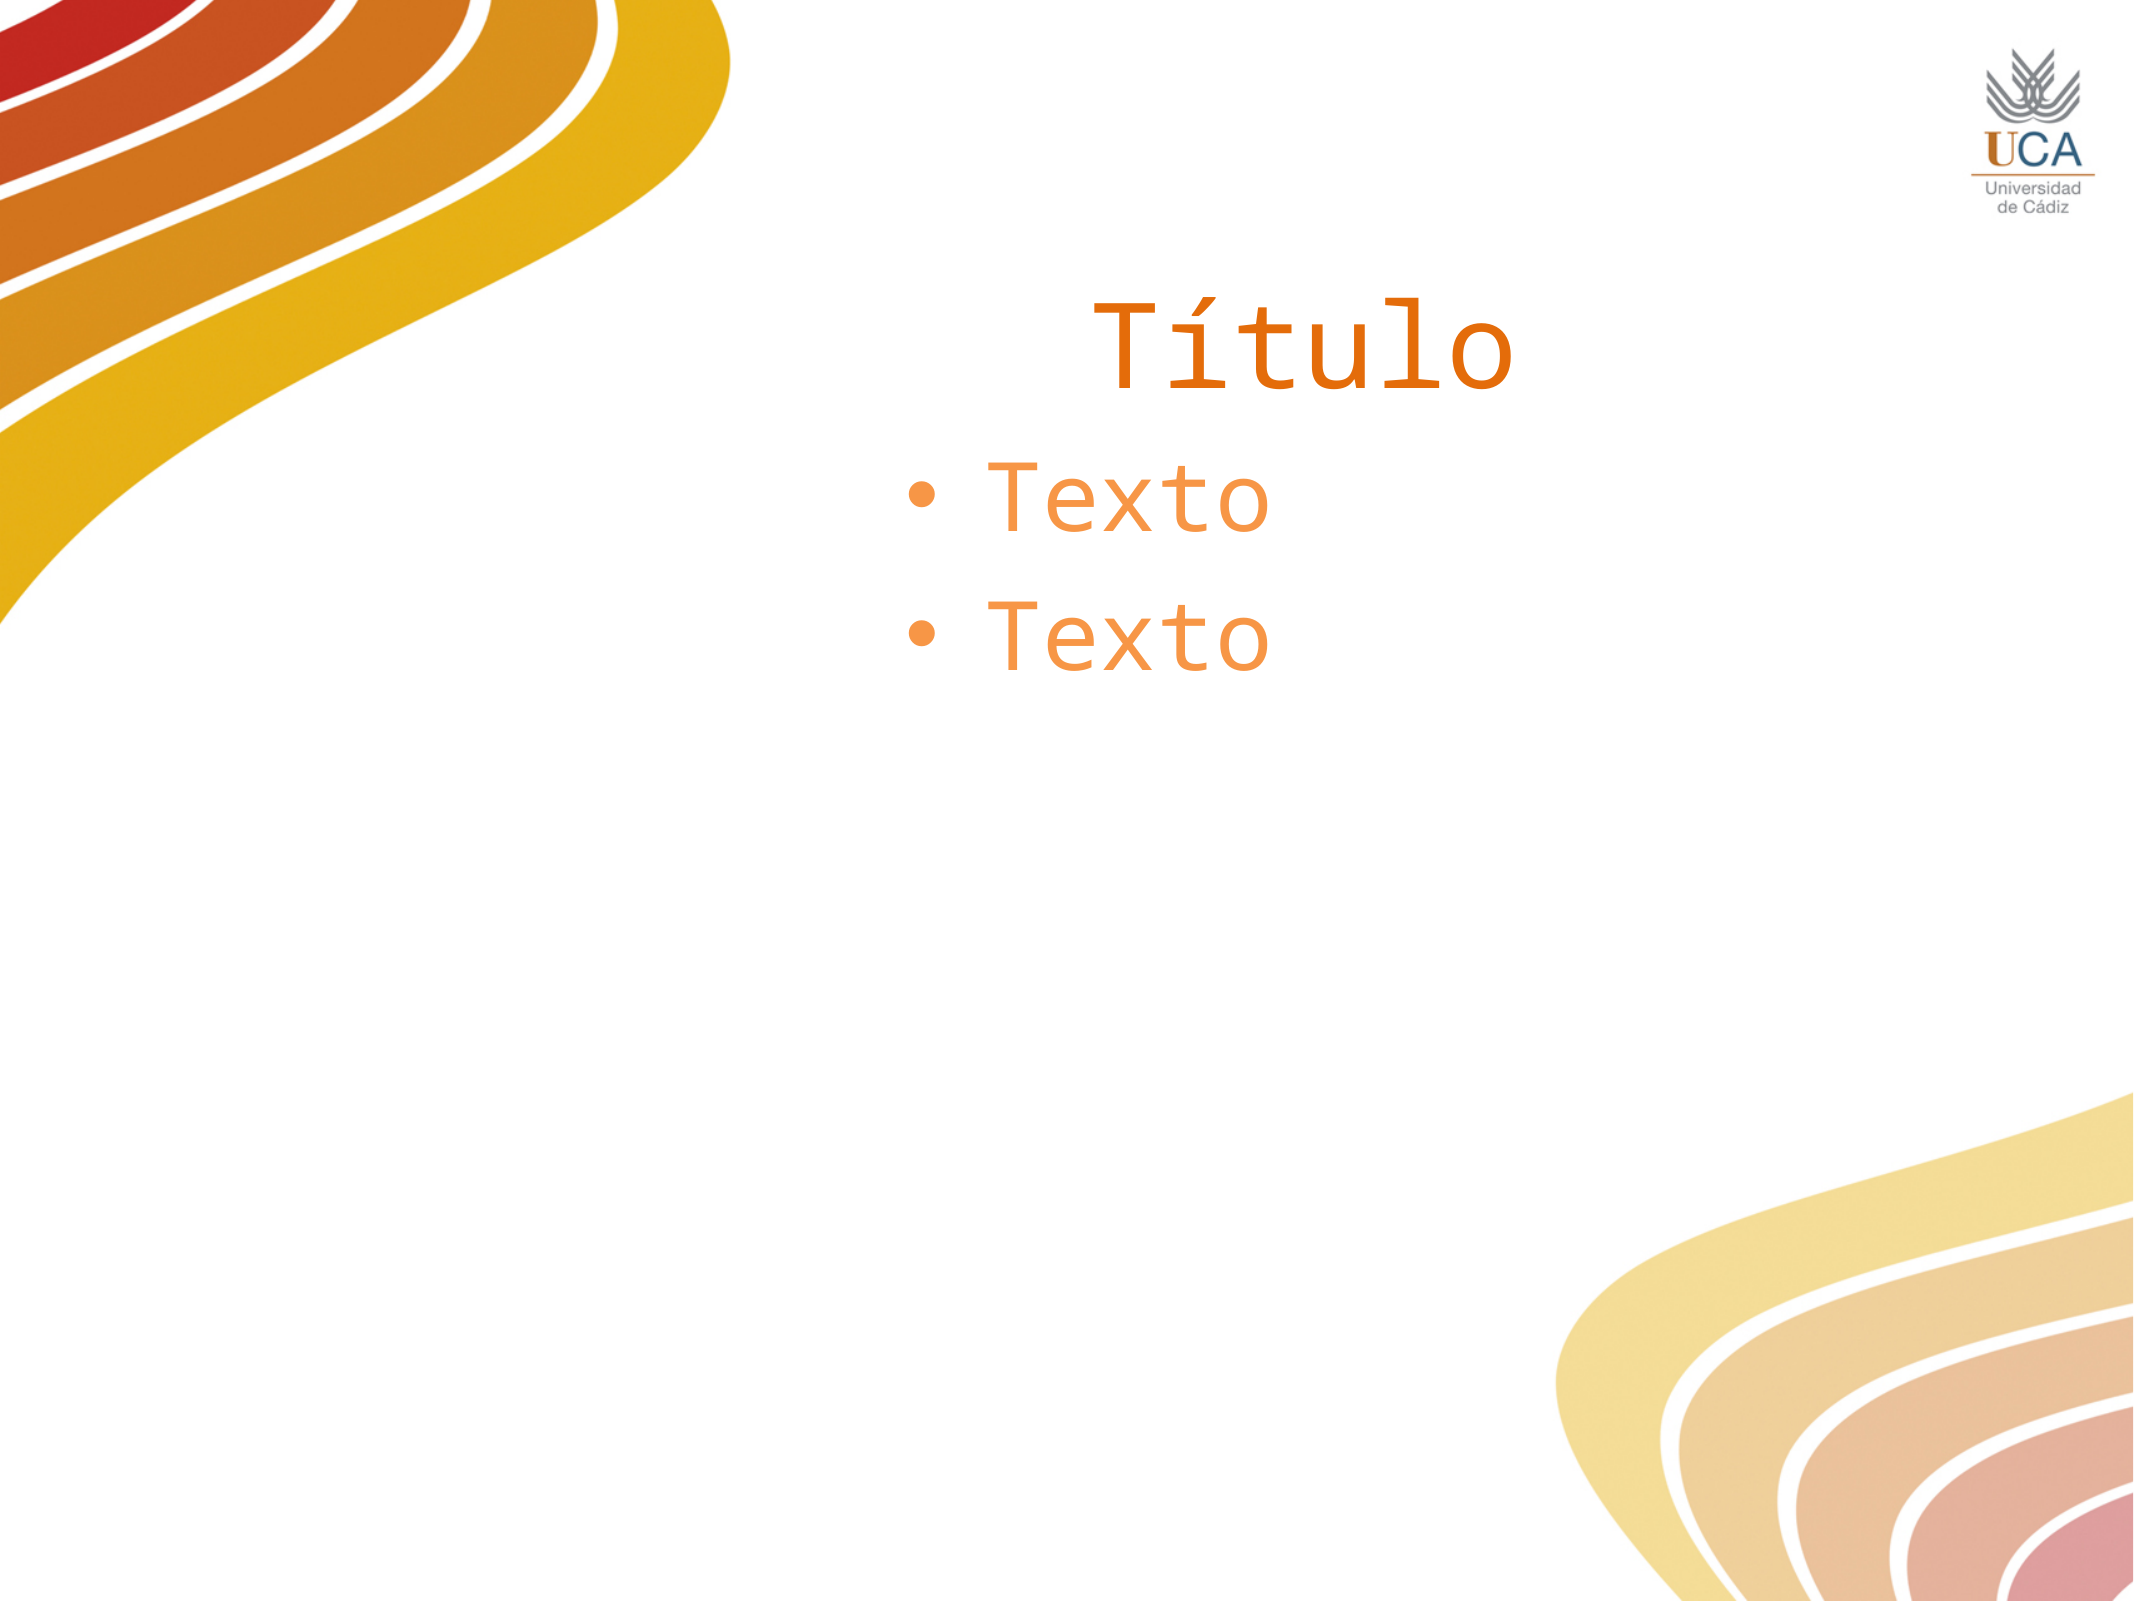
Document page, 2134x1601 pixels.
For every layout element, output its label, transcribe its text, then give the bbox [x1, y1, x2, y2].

title Título [883, 257, 1705, 425]
list Texto Texto [883, 425, 1705, 1204]
picture [0, 0, 2134, 1601]
